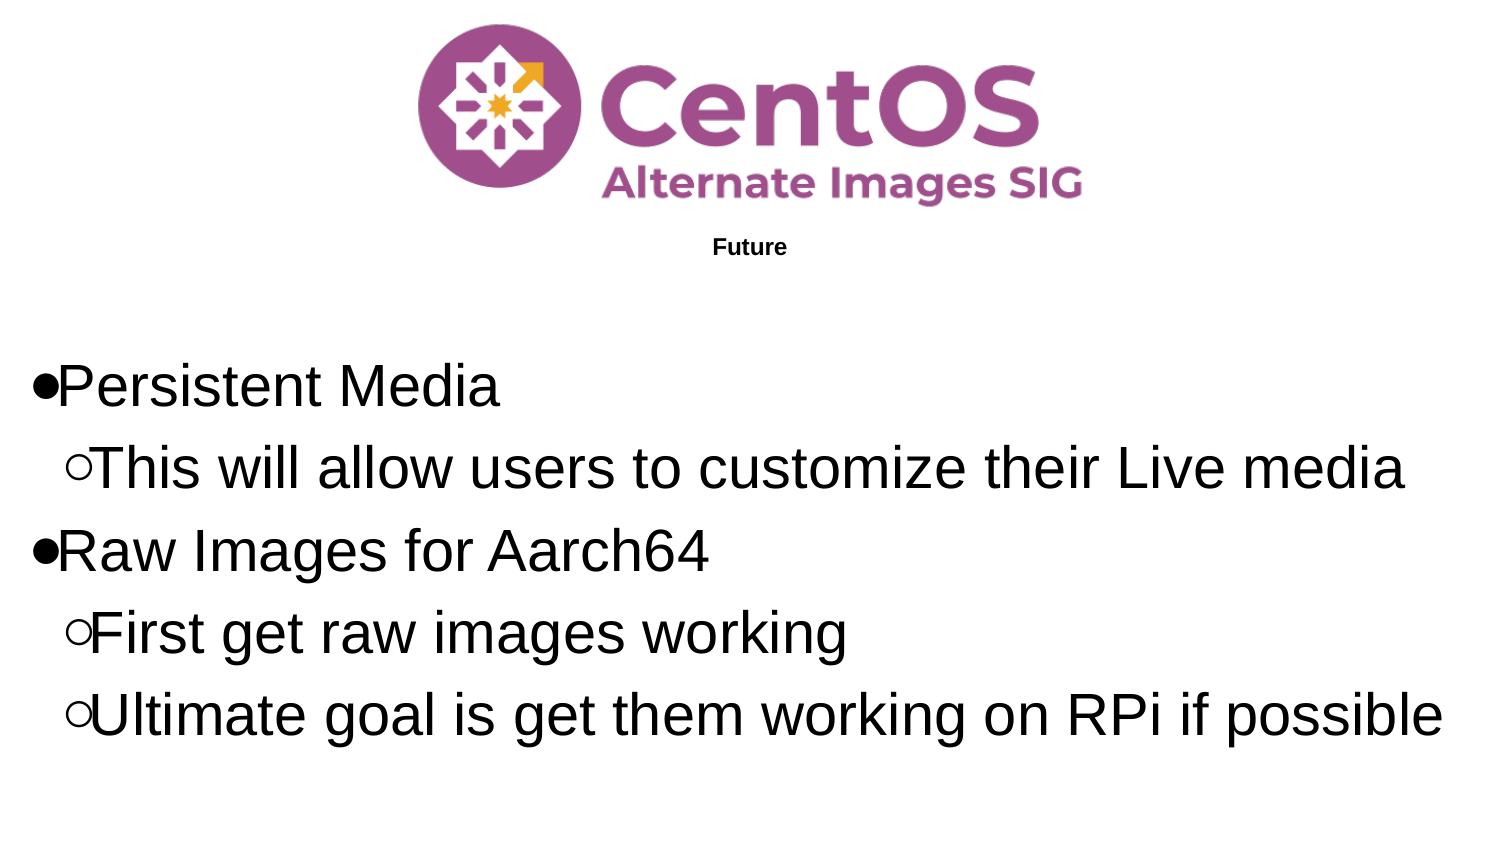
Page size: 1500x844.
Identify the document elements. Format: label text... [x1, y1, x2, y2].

picture [393, 0, 1107, 232]
list Persistent Media This will allow users to customize their Live media Raw Images for Aarch64 First get raw images working Ultimate goal is get them working on RPi if possible [9, 321, 1491, 844]
title Future [367, 211, 1133, 306]
